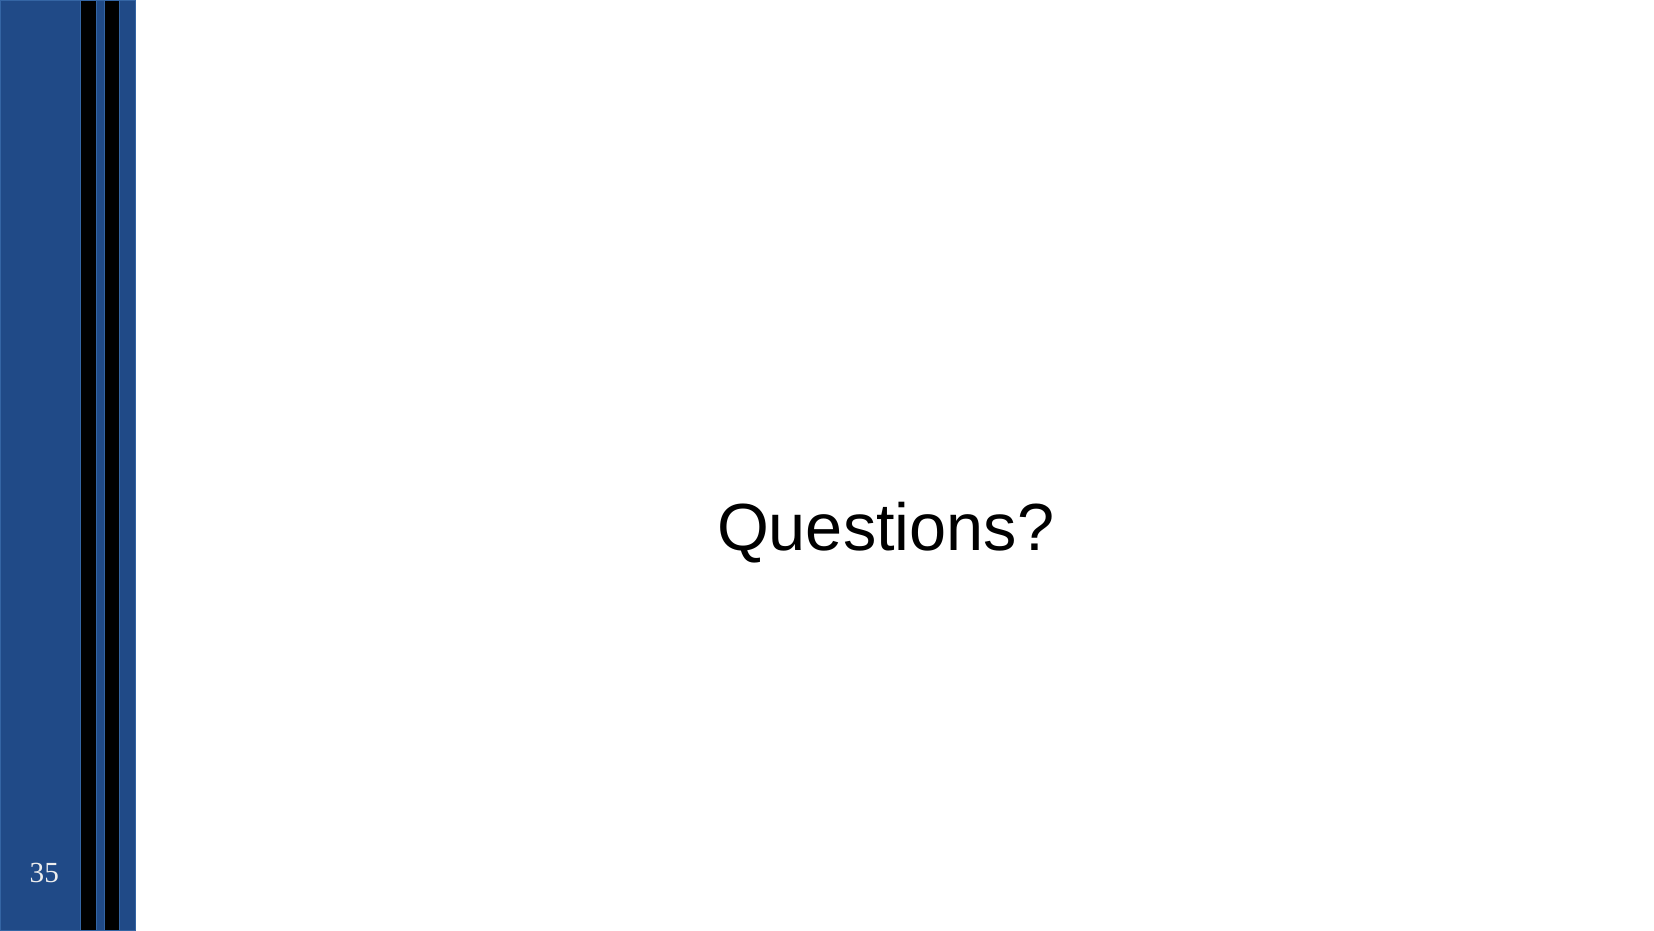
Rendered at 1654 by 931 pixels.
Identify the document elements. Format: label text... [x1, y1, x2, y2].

subtitle Questions? [141, 166, 1630, 888]
